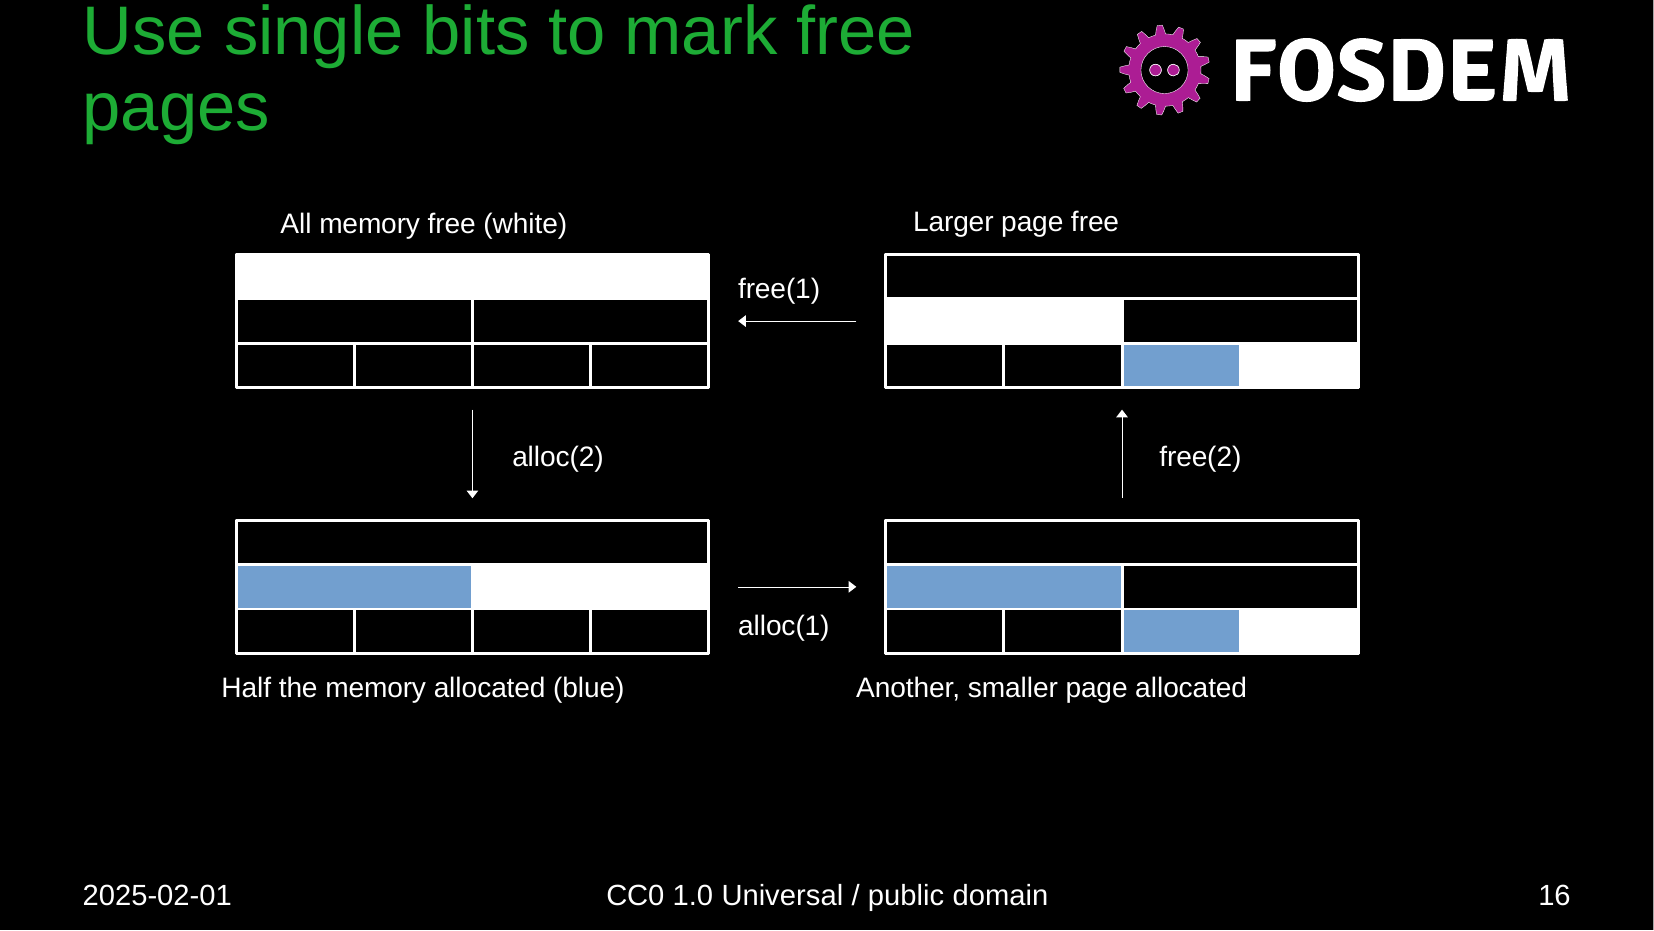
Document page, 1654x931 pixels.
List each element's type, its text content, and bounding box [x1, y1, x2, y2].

title Use single bits to mark free pages [82, 0, 1004, 146]
text_box alloc(2) [497, 433, 650, 480]
text_box free(2) [1144, 433, 1285, 480]
text_box alloc(1) [723, 603, 876, 650]
text_box Another, smaller page allocated [841, 664, 1477, 720]
text_box All memory free (white) [265, 200, 739, 248]
text_box [885, 566, 1359, 654]
text_box free(1) [723, 265, 864, 312]
text_box [885, 300, 1359, 388]
text_box [236, 566, 709, 609]
text_box Larger page free [898, 199, 1205, 246]
text_box [236, 254, 709, 299]
text_box Half the memory allocated (blue) [206, 664, 778, 711]
